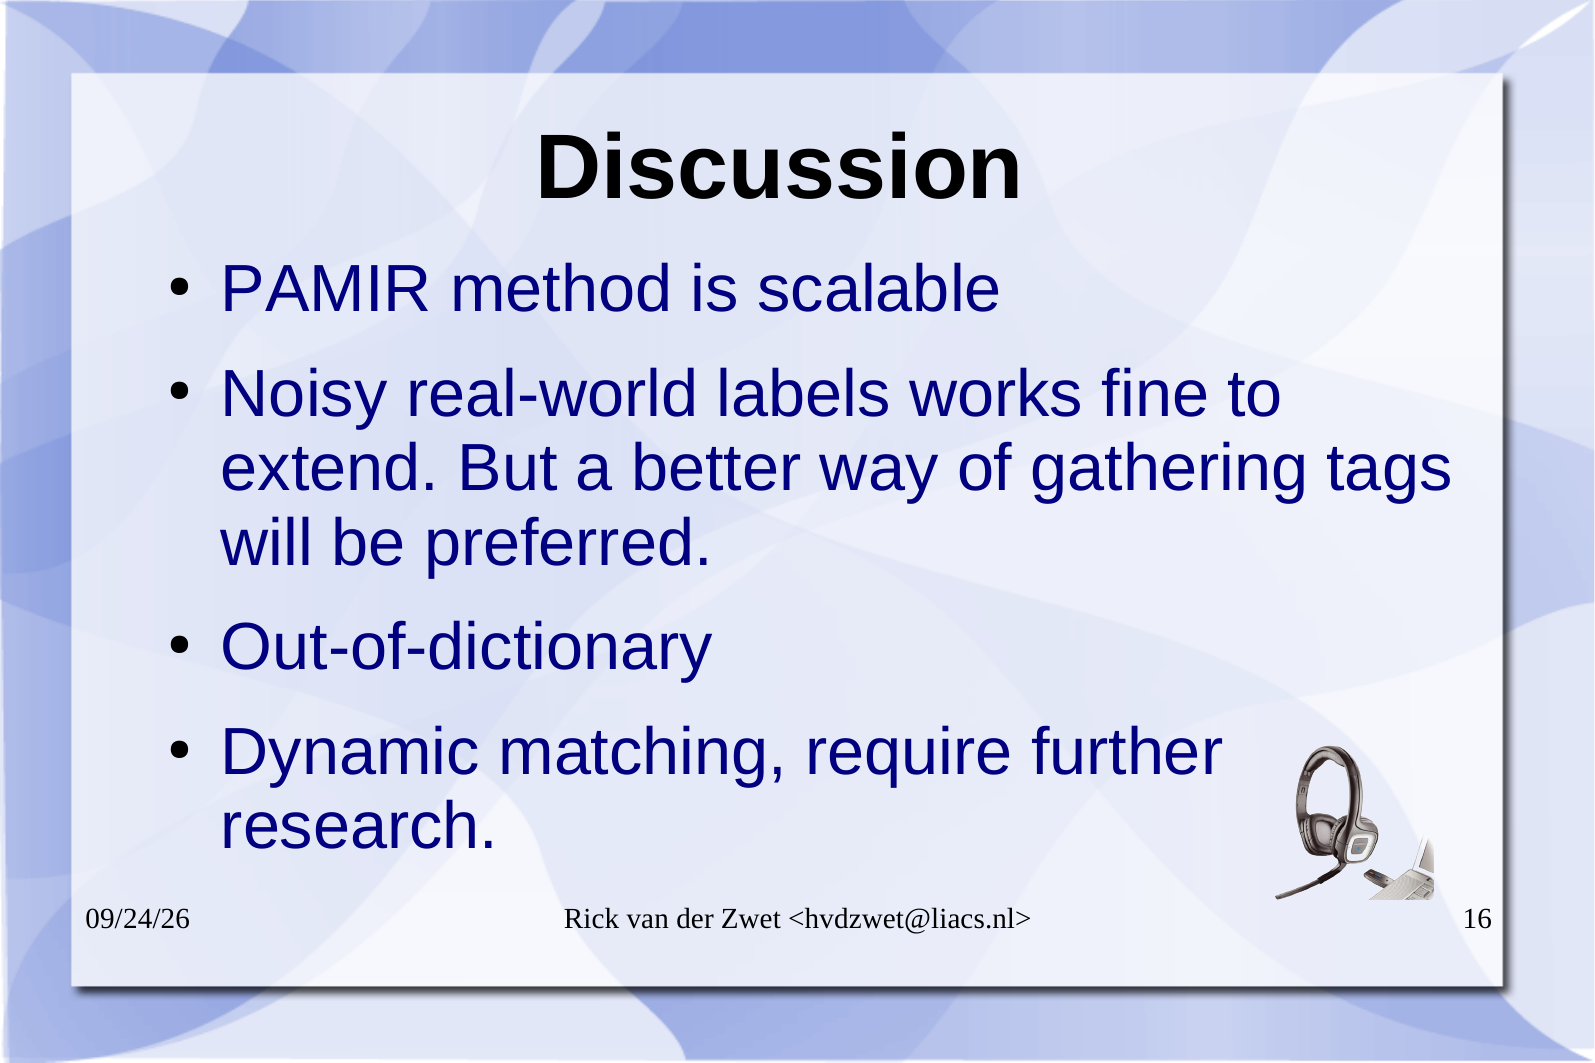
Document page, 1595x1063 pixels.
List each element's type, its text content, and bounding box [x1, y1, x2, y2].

title Discussion [79, 77, 1481, 256]
text_box [750, 225, 780, 297]
picture [0, 0, 1595, 1063]
list PAMIR method is scalable Noisy real-world labels works fine to extend. But a better way of gathering tags will be preferred. Out-of-dictionary Dynamic matching, require further research. [150, 251, 1460, 864]
